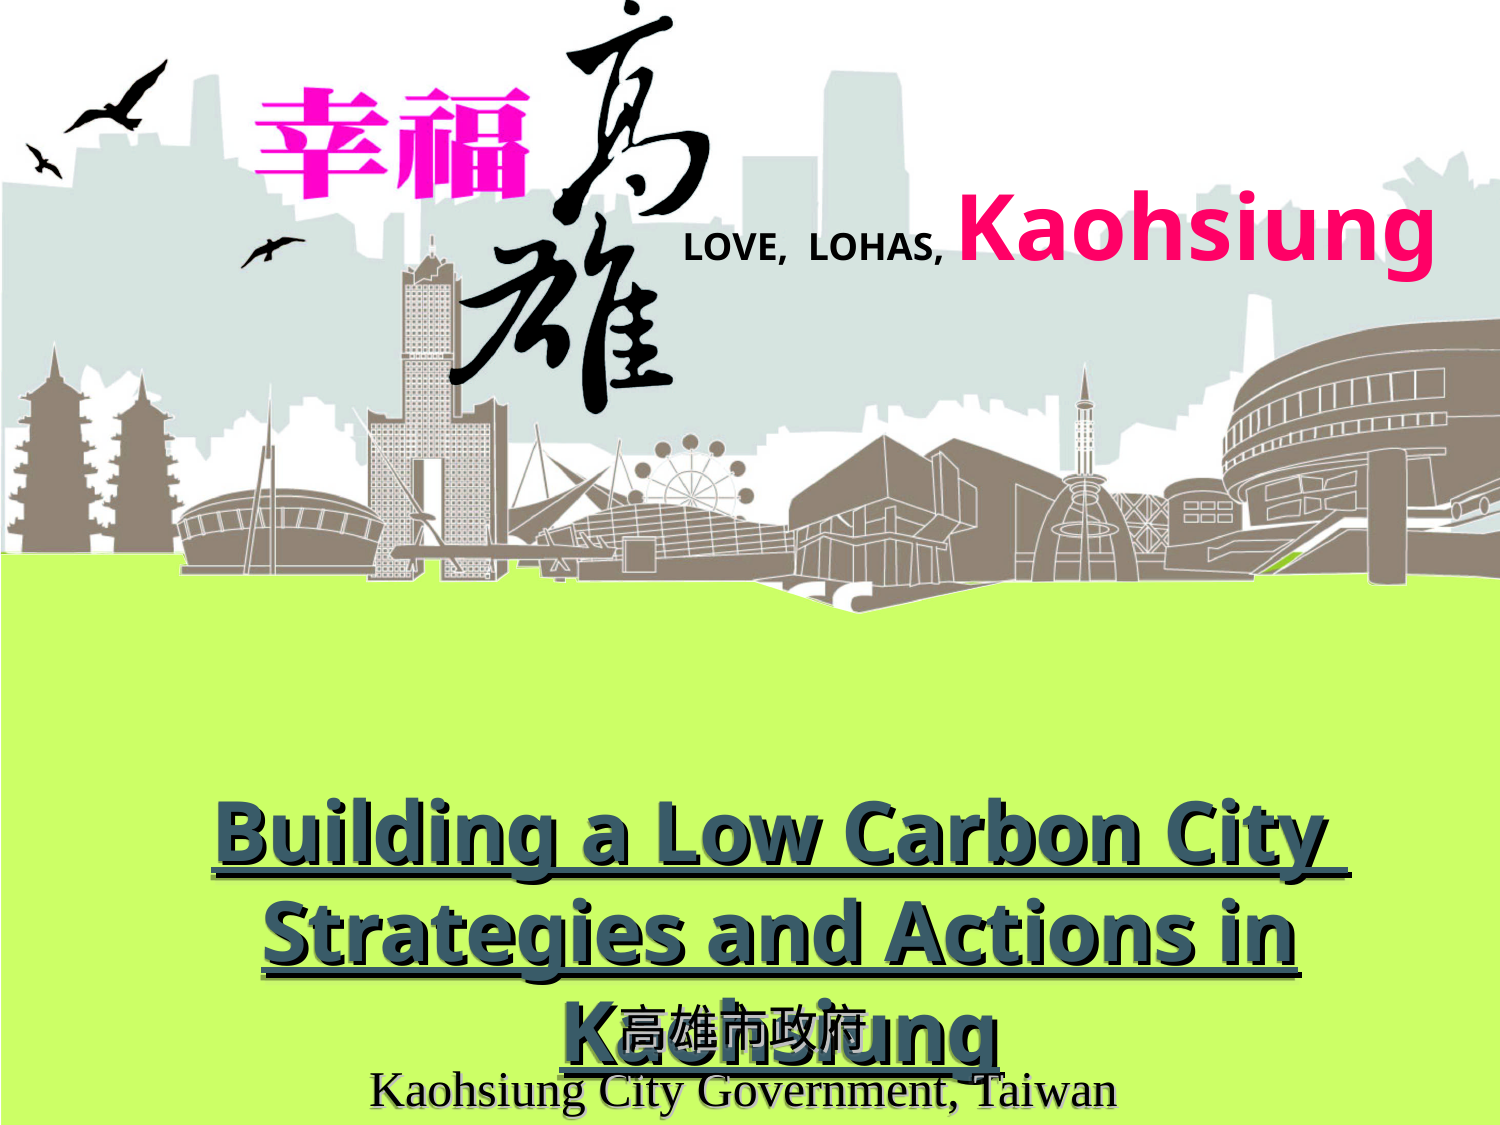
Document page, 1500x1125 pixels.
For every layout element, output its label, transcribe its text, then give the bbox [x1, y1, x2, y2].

subtitle 高雄市政府 Kaohsiung City Government, Taiwan [218, 912, 1269, 1125]
title Building a Low Carbon City Strategies and Actions in Kaohsiung [17, 770, 1500, 1012]
